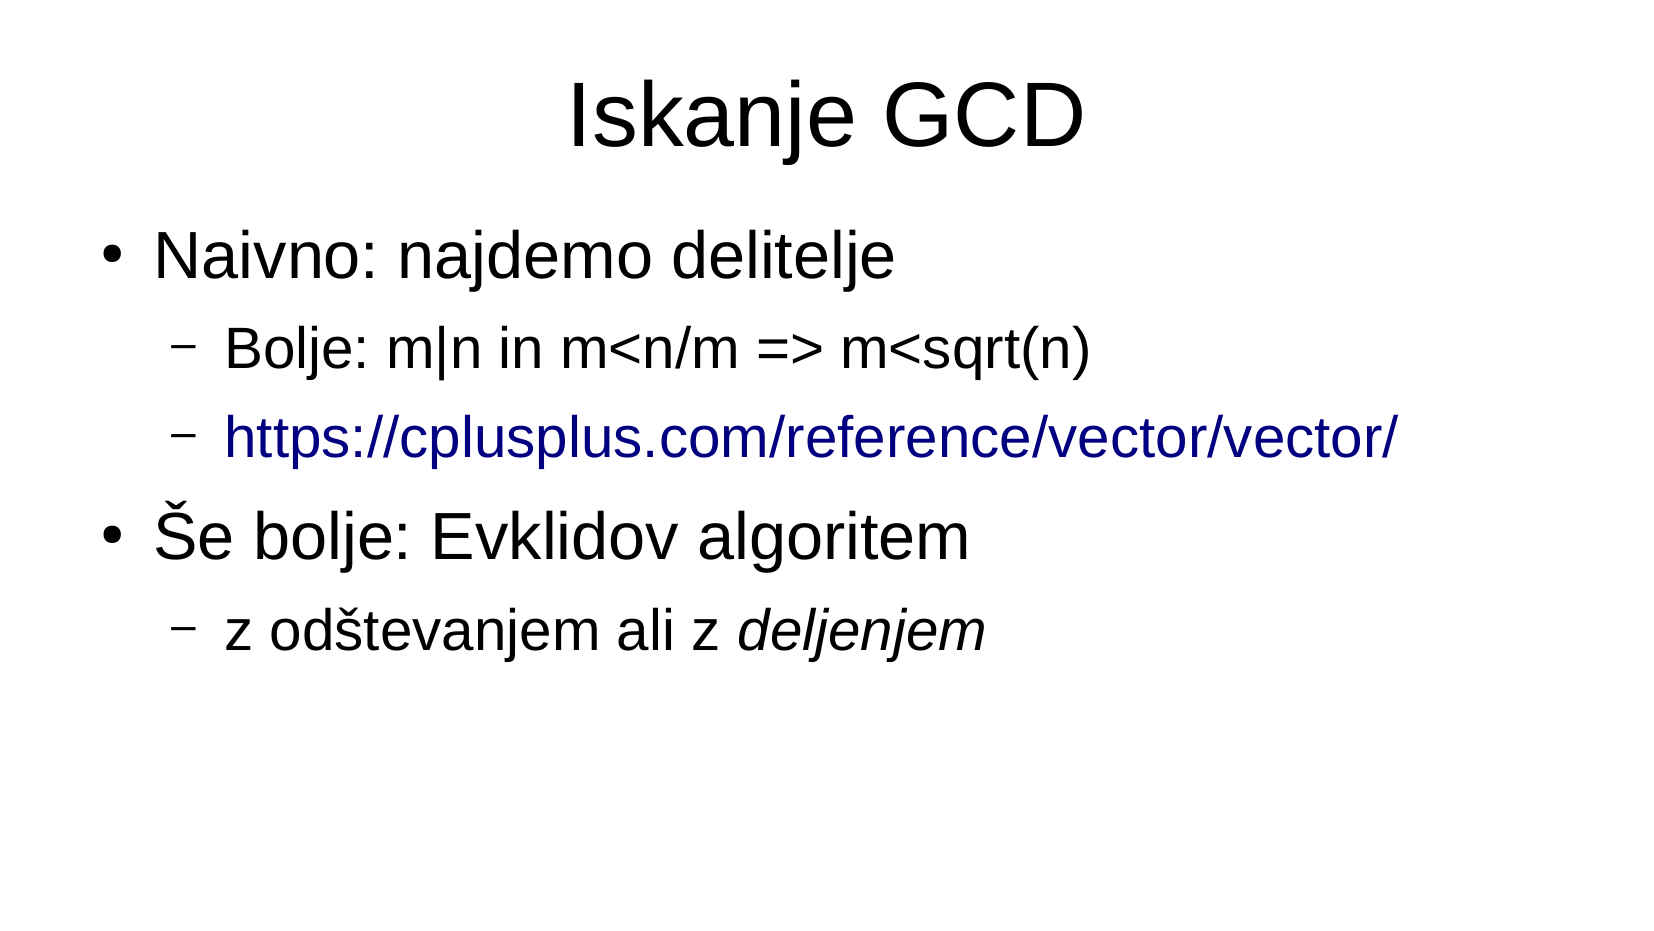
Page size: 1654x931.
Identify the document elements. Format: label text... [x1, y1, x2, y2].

list Naivno: najdemo delitelje Bolje: m|n in m<n/m => m<sqrt(n) https://cplusplus.com/reference/vector/vector/ Še bolje: Evklidov algoritem z odštevanjem ali z deljenjem [82, 217, 1571, 758]
title Iskanje GCD [82, 37, 1571, 193]
